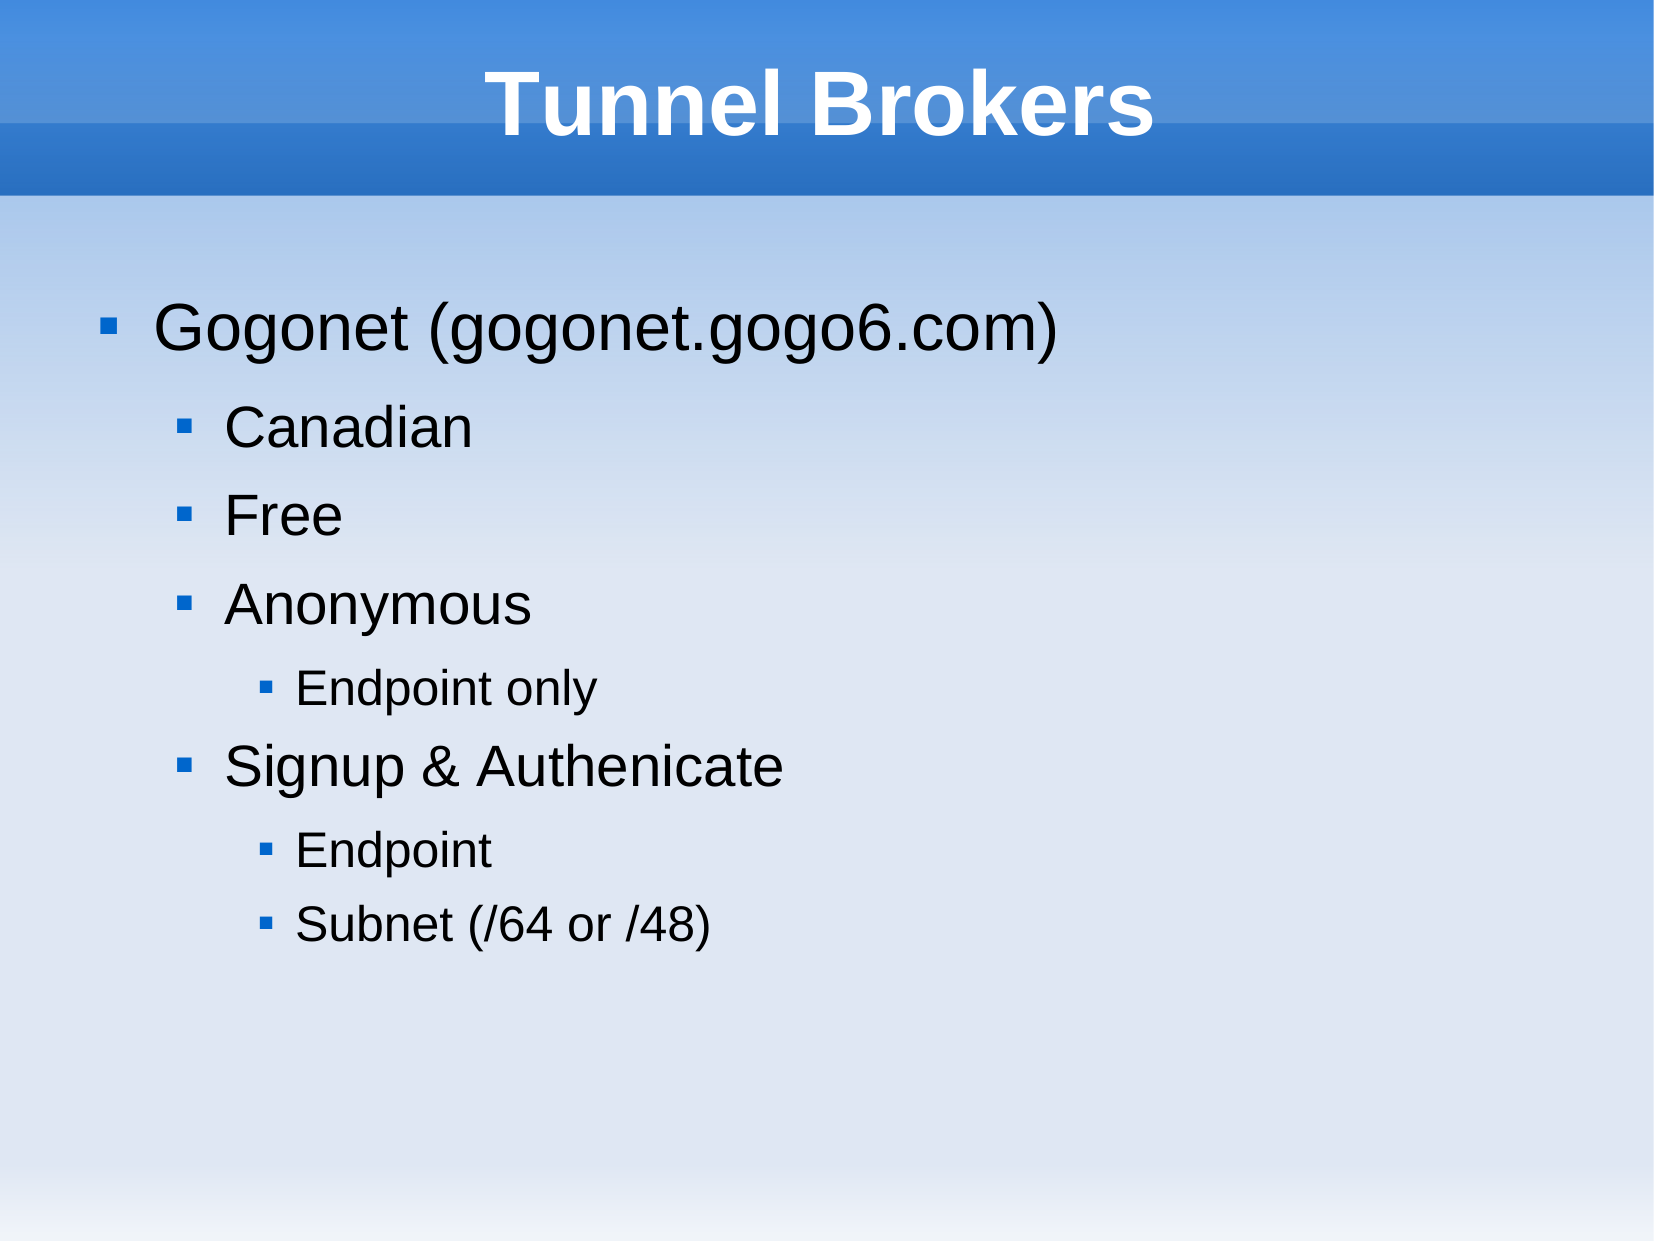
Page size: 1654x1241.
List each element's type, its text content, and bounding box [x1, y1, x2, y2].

list Gogonet (gogonet.gogo6.com) Canadian Free Anonymous Endpoint only Signup & Authenicate Endpoint Subnet (/64 or /48) [82, 290, 1571, 1094]
picture [0, 0, 1654, 1241]
title Tunnel Brokers [76, 0, 1565, 208]
